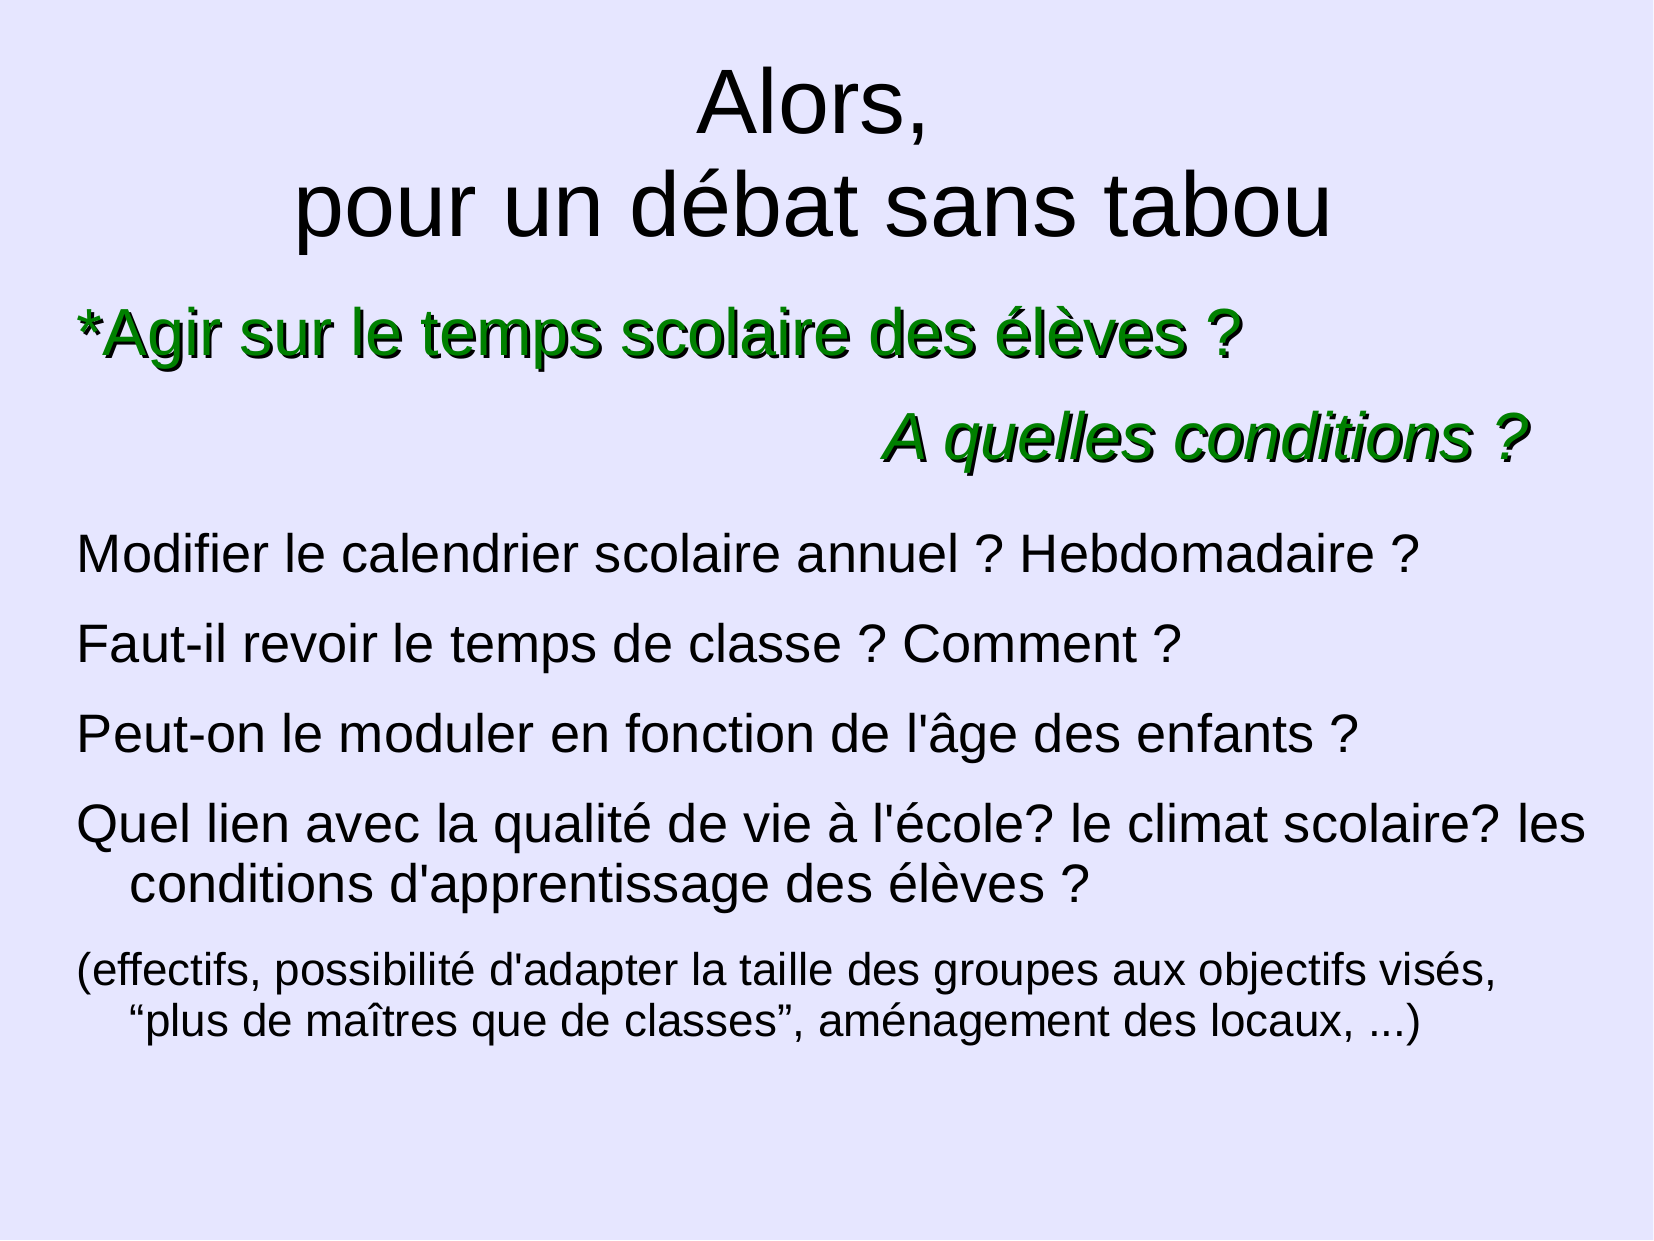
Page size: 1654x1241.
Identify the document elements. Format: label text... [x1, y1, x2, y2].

title Alors, pour un débat sans tabou [82, 49, 1571, 257]
list *Agir sur le temps scolaire des élèves ? A quelles conditions ? Modifier le calendrier scolaire annuel ? Hebdomadaire ? Faut-il revoir le temps de classe ? Comment ? Peut-on le moduler en fonction de l'âge des enfants ? Quel lien avec la qualité de vie à l'école? le climat scolaire? les conditions d'apprentissage des élèves ? (effectifs, possibilité d'adapter la taille des groupes aux objectifs visés, “plus de maîtres que de classes”, aménagement des locaux, ...) [59, 295, 1591, 1093]
